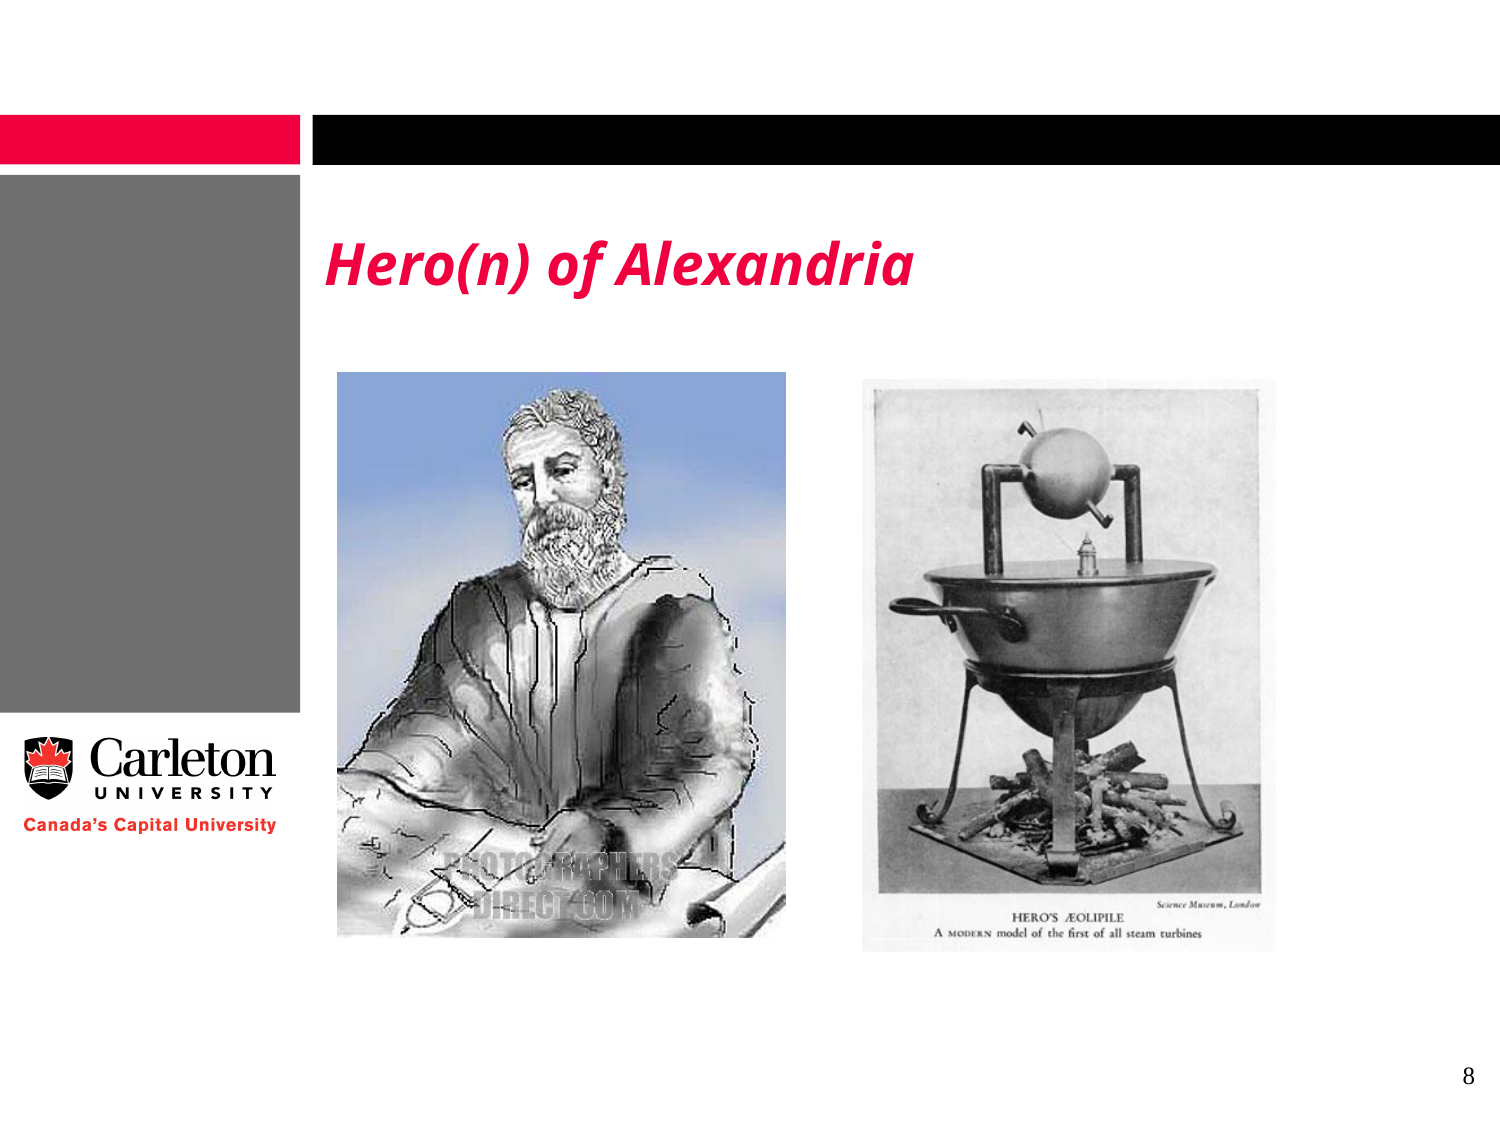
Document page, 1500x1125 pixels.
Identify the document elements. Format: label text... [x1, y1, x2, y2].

title Hero(n) of Alexandria [324, 194, 1450, 331]
picture [862, 379, 1276, 953]
picture [24, 737, 276, 834]
picture [337, 372, 786, 938]
